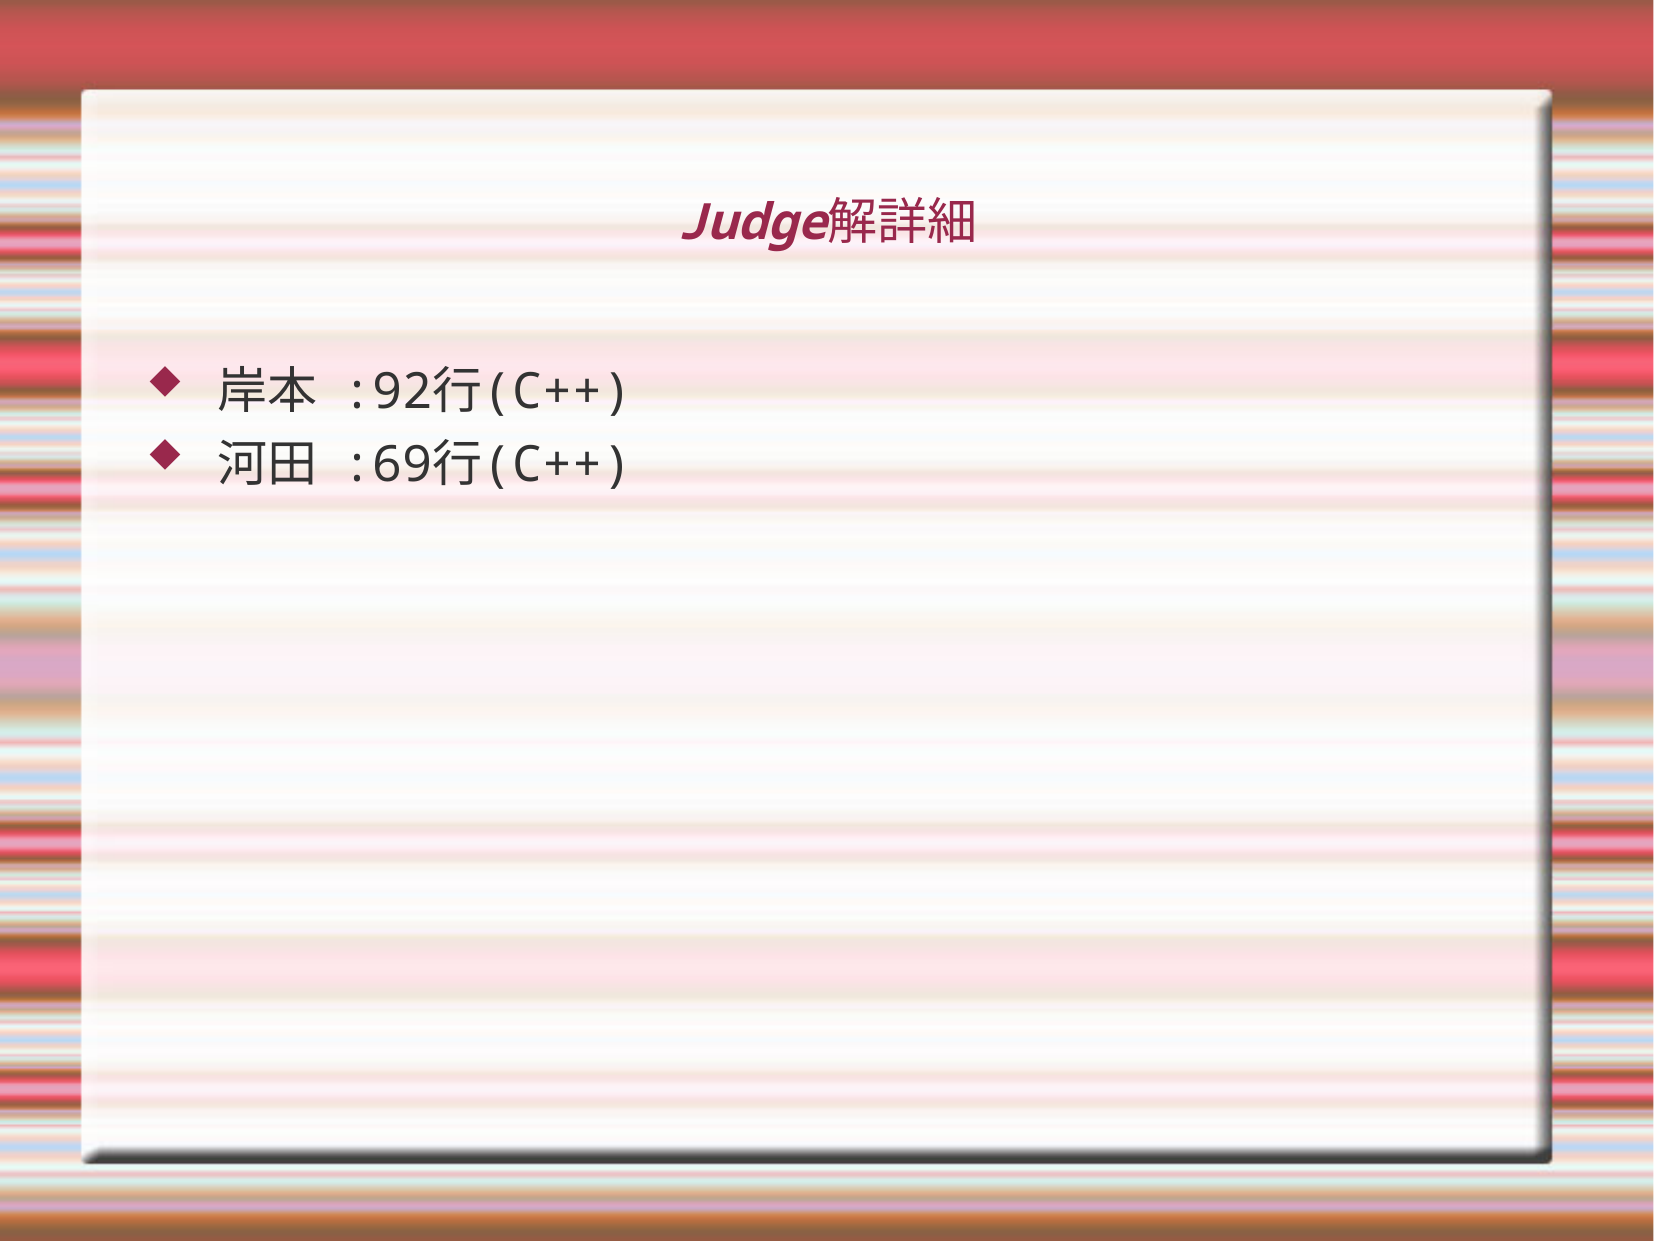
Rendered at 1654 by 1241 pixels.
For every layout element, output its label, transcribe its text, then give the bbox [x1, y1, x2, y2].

picture [0, 0, 1654, 1241]
list 岸本 :92行(C++) 河田 :69行(C++) [134, 350, 1516, 1132]
title Judge解詳細 [121, 114, 1534, 322]
